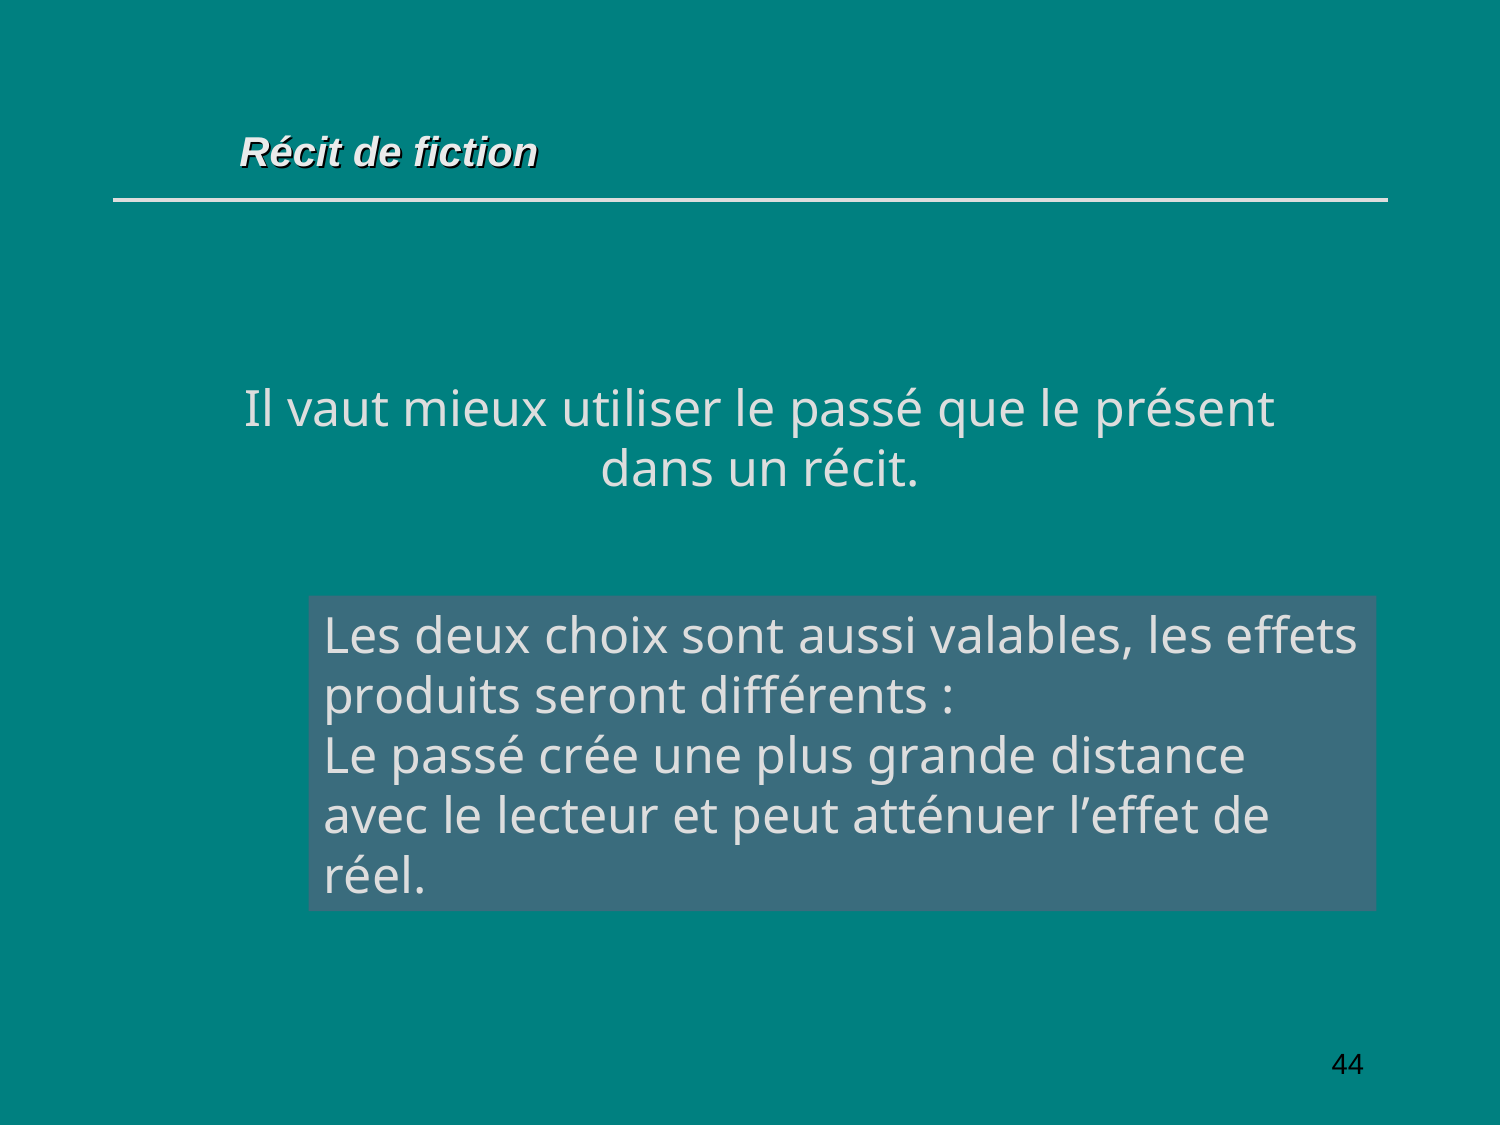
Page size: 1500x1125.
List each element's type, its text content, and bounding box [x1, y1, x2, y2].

text_box Les deux choix sont aussi valables, les effets produits seront différents : Le passé crée une plus grande distance avec le lecteur et peut atténuer l’effet de réel. [308, 595, 1377, 912]
text_box Récit de fiction [224, 116, 554, 183]
text_box Il vaut mieux utiliser le passé que le présent dans un récit. Oui / Non ? [182, 368, 1338, 687]
